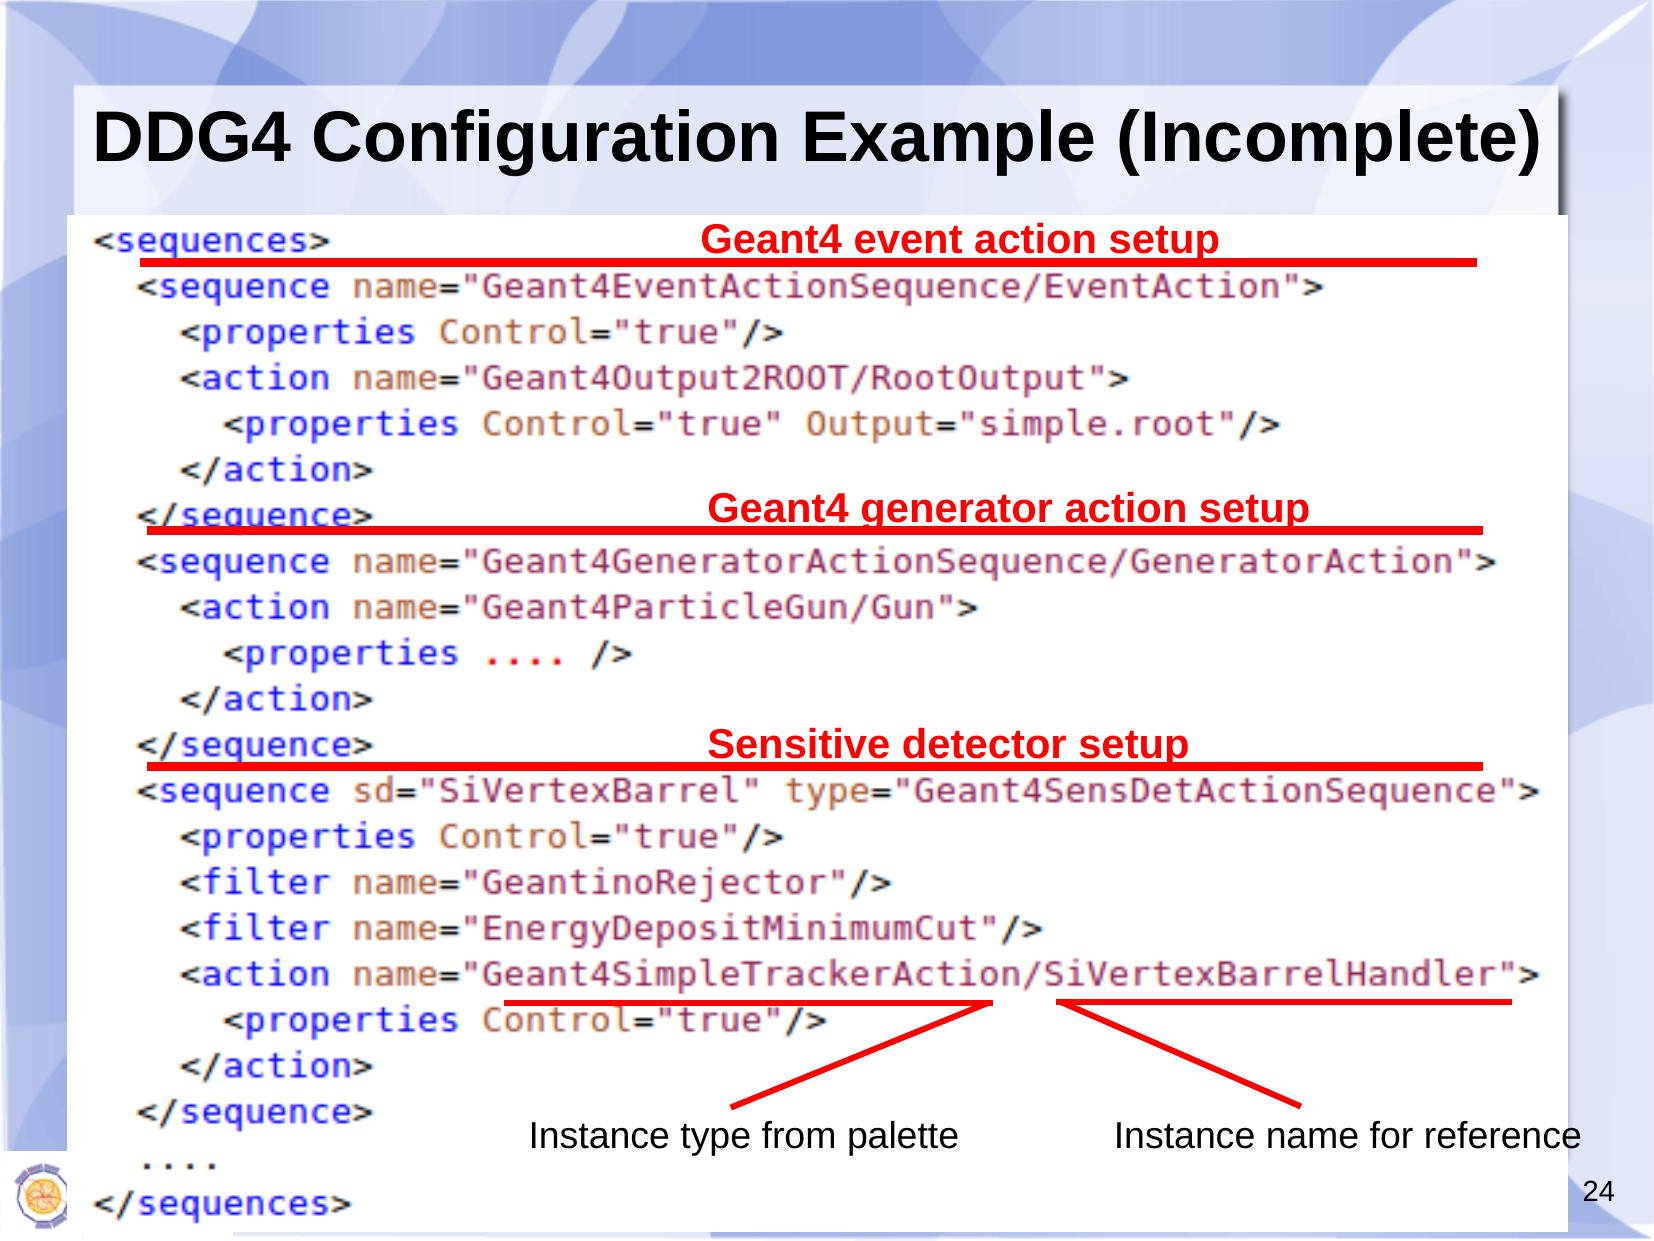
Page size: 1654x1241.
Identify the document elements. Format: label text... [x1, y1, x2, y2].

text_box Sensitive detector setup [692, 771, 1205, 775]
text_box Geant4 generator action setup [692, 477, 1326, 526]
picture [0, 0, 1654, 1241]
text_box Instance type from palette [513, 1107, 975, 1165]
text_box Geant4 generator action setup [692, 535, 1326, 540]
text_box Geant4 event action setup [685, 267, 1236, 271]
text_box Geant4 event action setup [685, 241, 1236, 258]
text_box Sensitive detector setup [692, 713, 1205, 762]
text_box Instance name for reference [1099, 1107, 1597, 1165]
title DDG4 Configuration Example (Incomplete) [92, 32, 1546, 241]
